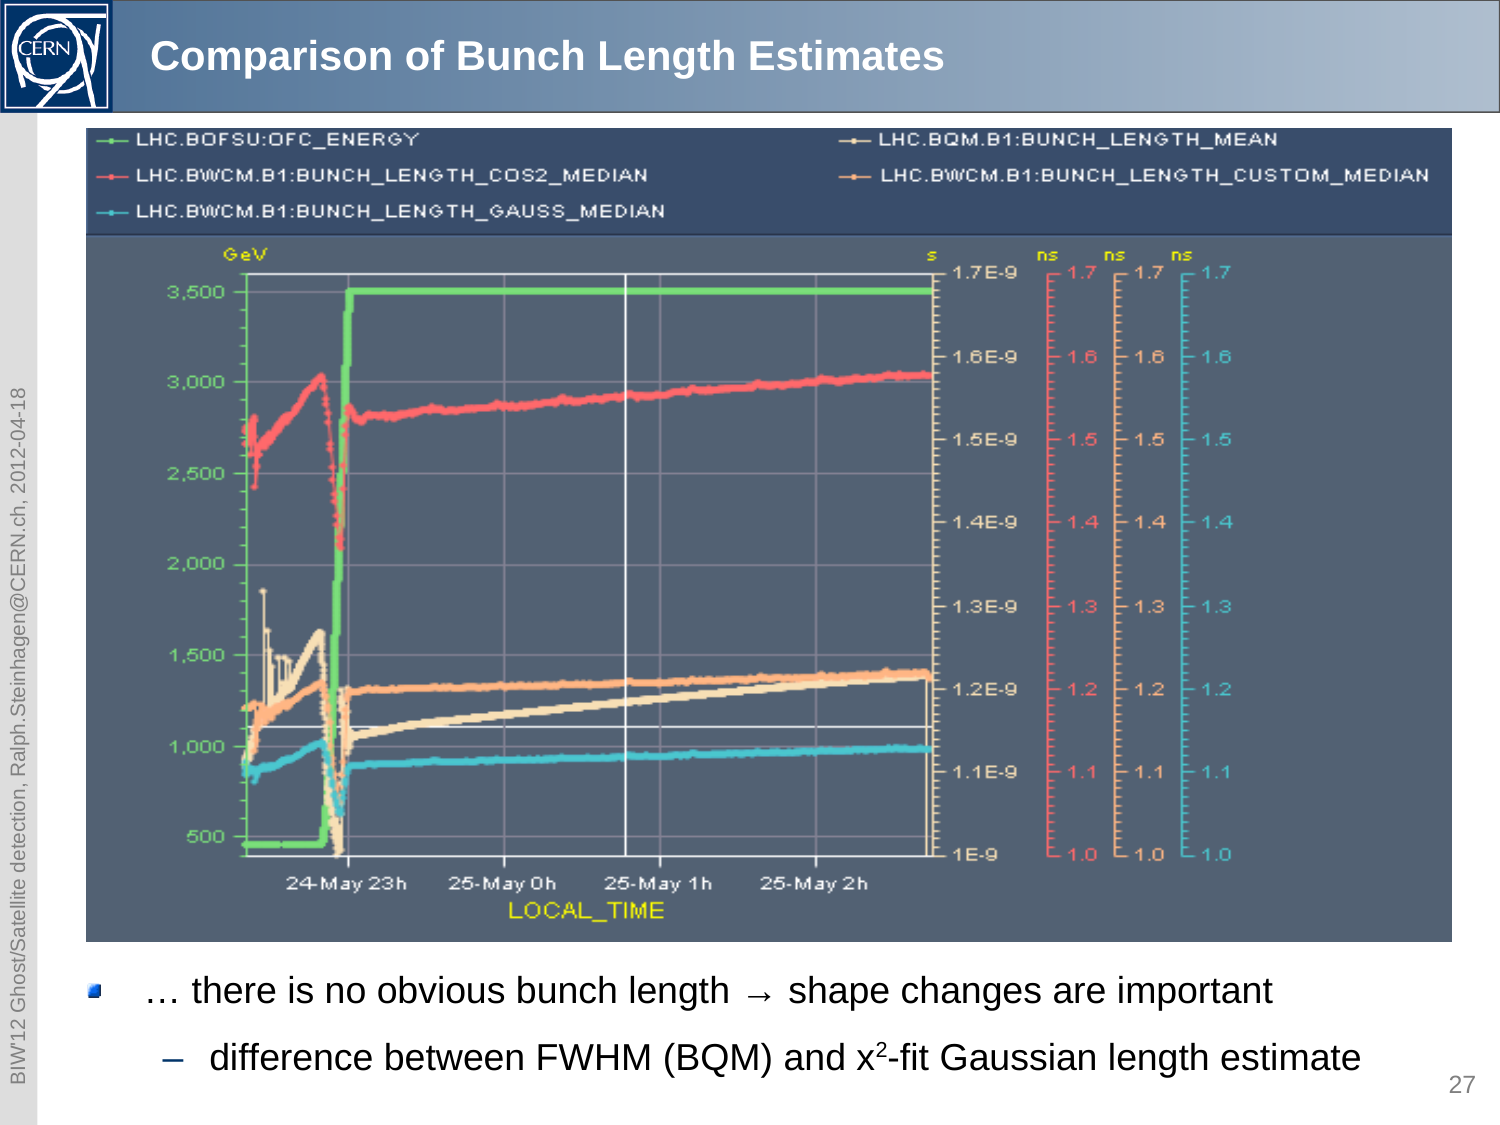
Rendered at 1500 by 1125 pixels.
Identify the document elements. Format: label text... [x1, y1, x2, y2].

title Comparison of Bunch Length Estimates [150, 0, 1201, 113]
list … there is no obvious bunch length → shape changes are important difference between FWHM (BQM) and x2-fit Gaussian length estimate [87, 968, 1438, 1079]
picture [0, 0, 113, 113]
picture [86, 128, 1452, 942]
